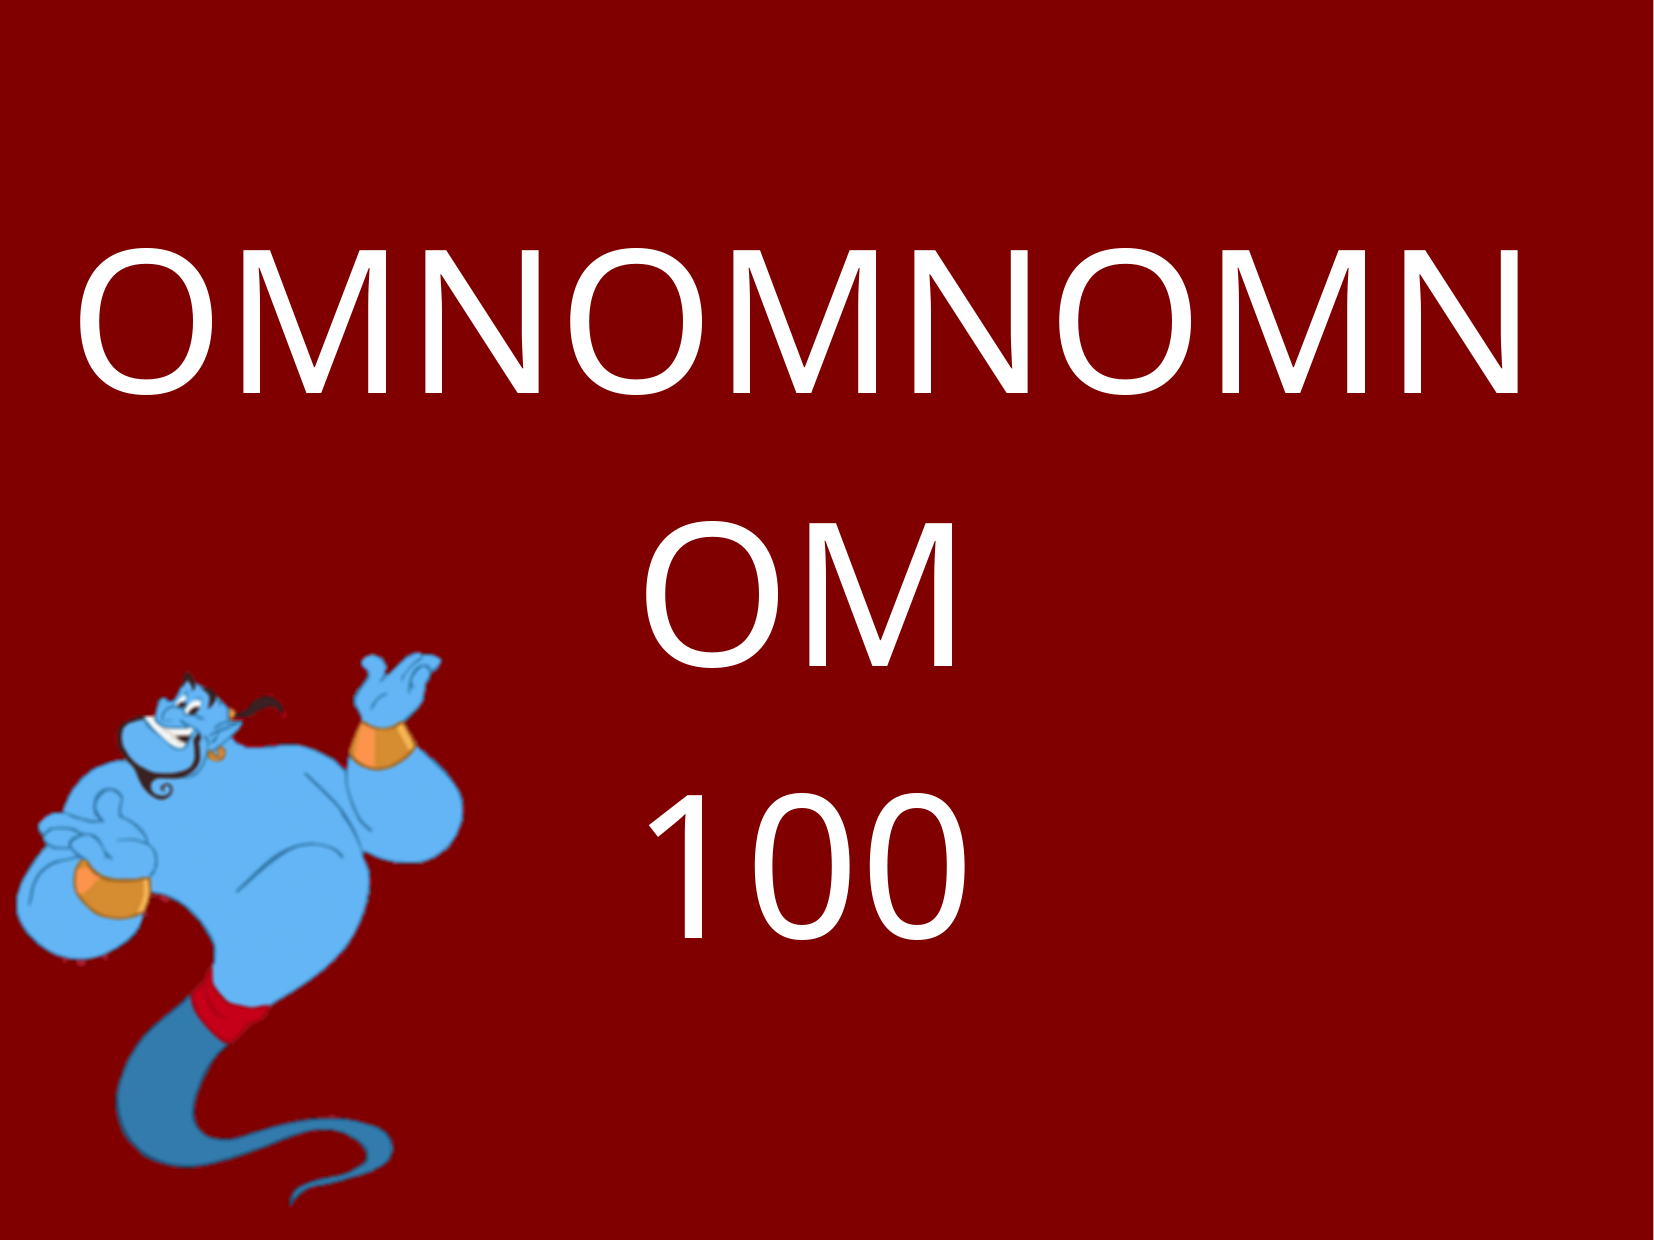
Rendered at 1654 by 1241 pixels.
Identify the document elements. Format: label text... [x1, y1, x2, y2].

subtitle OMNOMNOMNOM 100 [59, 59, 1548, 1119]
picture [7, 620, 473, 1241]
